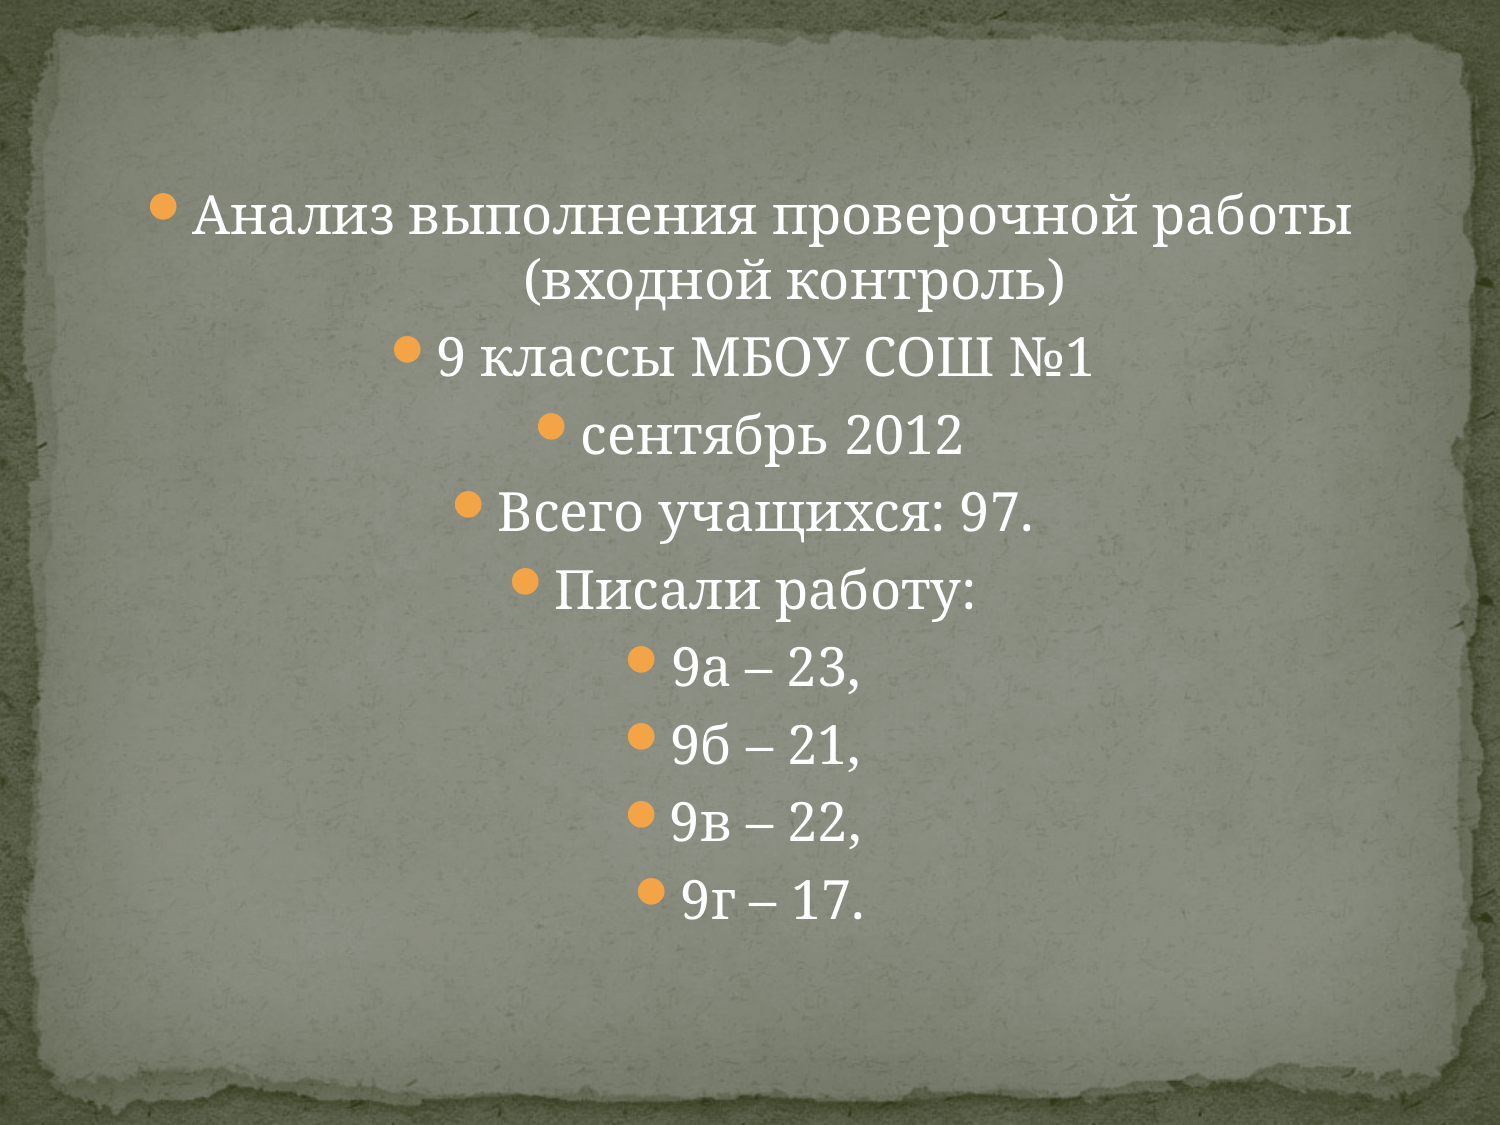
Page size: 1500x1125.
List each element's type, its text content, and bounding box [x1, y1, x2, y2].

list Анализ выполнения проверочной работы (входной контроль) 9 классы МБОУ СОШ №1 сентябрь 2012 Всего учащихся: 97. Писали работу: 9а – 23, 9б – 21, 9в – 22, 9г – 17. [75, 172, 1426, 1000]
picture [0, 0, 1500, 1125]
